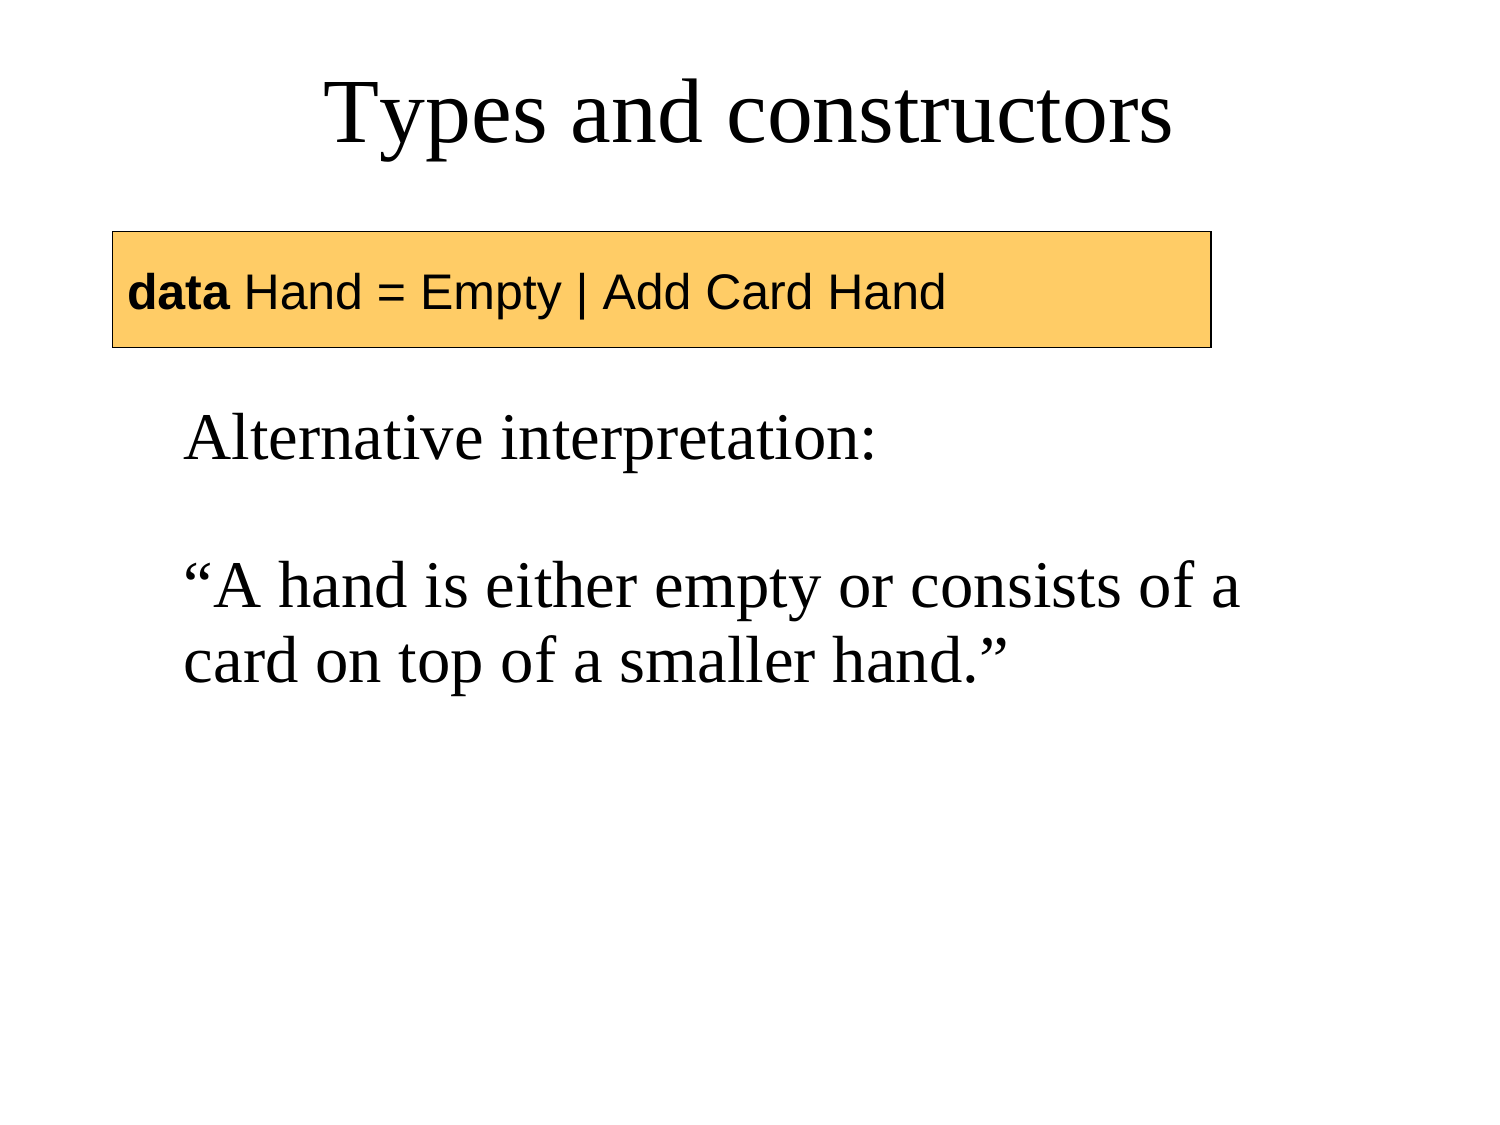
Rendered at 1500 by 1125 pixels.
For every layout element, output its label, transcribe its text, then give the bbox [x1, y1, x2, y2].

list Alternative interpretation: “A hand is either empty or consists of a card on top of a smaller hand.” [112, 392, 1388, 996]
text_box data Hand = Empty | Add Card Hand [112, 231, 1211, 348]
title Types and constructors [112, 17, 1388, 205]
